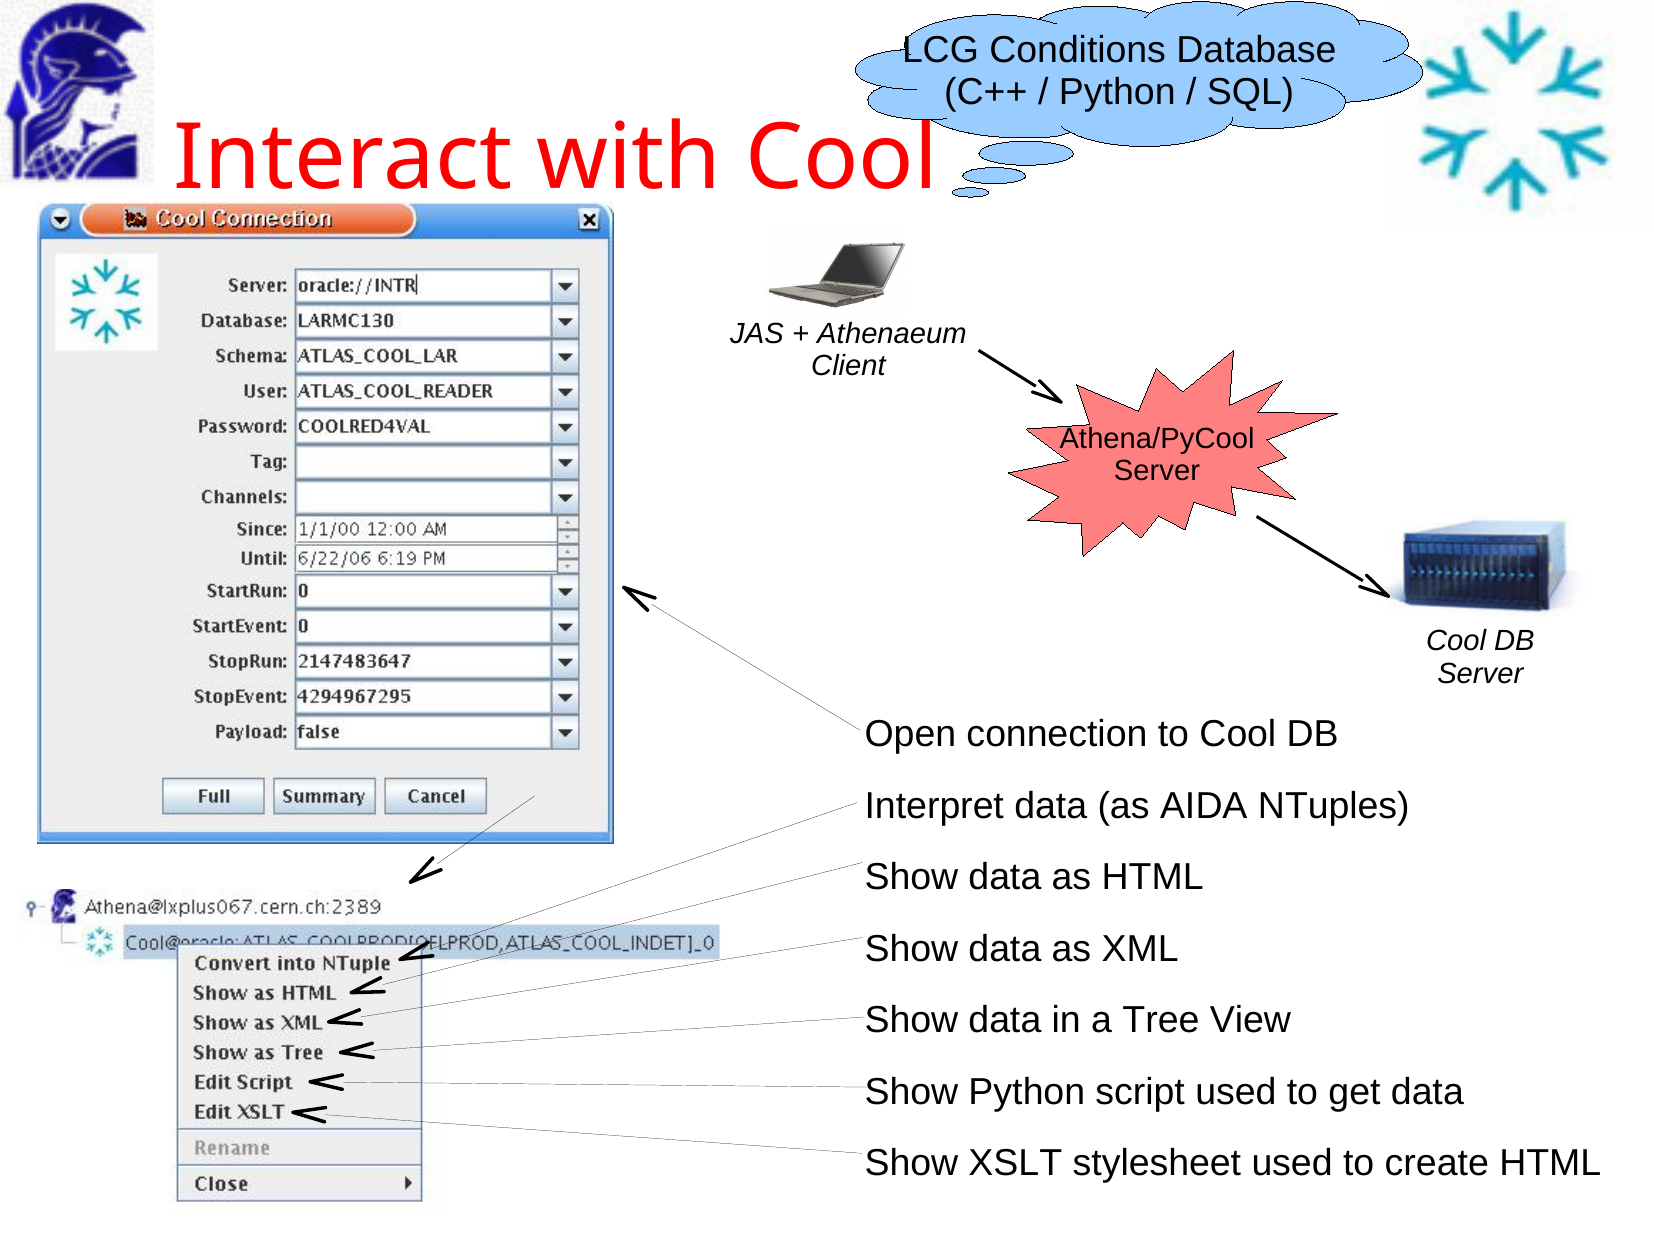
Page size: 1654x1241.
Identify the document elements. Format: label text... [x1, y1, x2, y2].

picture [765, 226, 909, 309]
text_box Cool DB Server [1411, 616, 1548, 698]
list Open connection to Cool DB Interpret data (as AIDA NTuples) Show data as HTML Show data as XML Show data in a Tree View Show Python script used to get data Show XSLT stylesheet used to create HTML [829, 712, 1612, 1226]
text_box Athena/PyCool Server [1008, 350, 1338, 557]
picture [19, 889, 734, 1227]
picture [1366, 513, 1587, 621]
picture [37, 201, 614, 844]
picture [0, 0, 154, 188]
title Interact with Cool [69, 49, 1043, 257]
text_box LCG Conditions Database (C++ / Python / SQL) [962, 167, 1026, 184]
picture [1366, 578, 1379, 591]
picture [1383, 0, 1652, 229]
text_box LCG Conditions Database (C++ / Python / SQL) [855, 1, 1423, 147]
text_box JAS + Athenaeum Client [715, 309, 977, 390]
text_box LCG Conditions Database (C++ / Python / SQL) [978, 141, 1074, 166]
